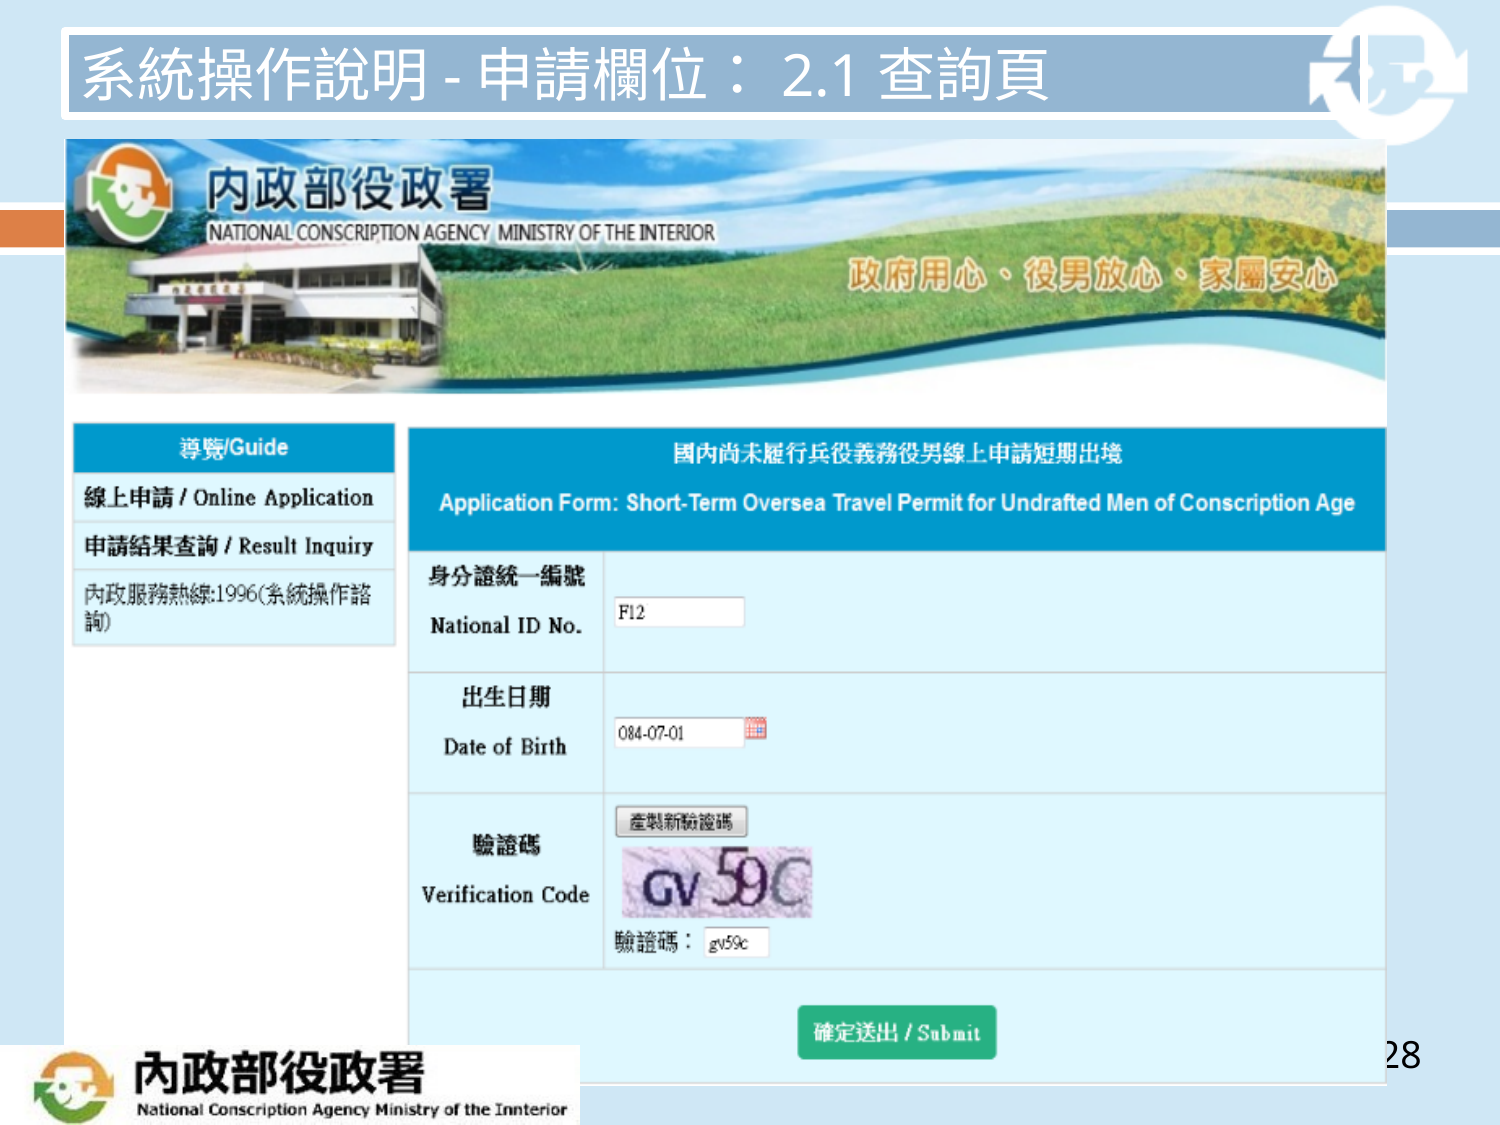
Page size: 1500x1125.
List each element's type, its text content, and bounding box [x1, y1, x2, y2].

text_box 系統操作說明-申請欄位：2.1查詢頁 [64, 30, 1305, 116]
slide_number <編號> [1387, 1023, 1452, 1086]
picture [0, 0, 1473, 1125]
